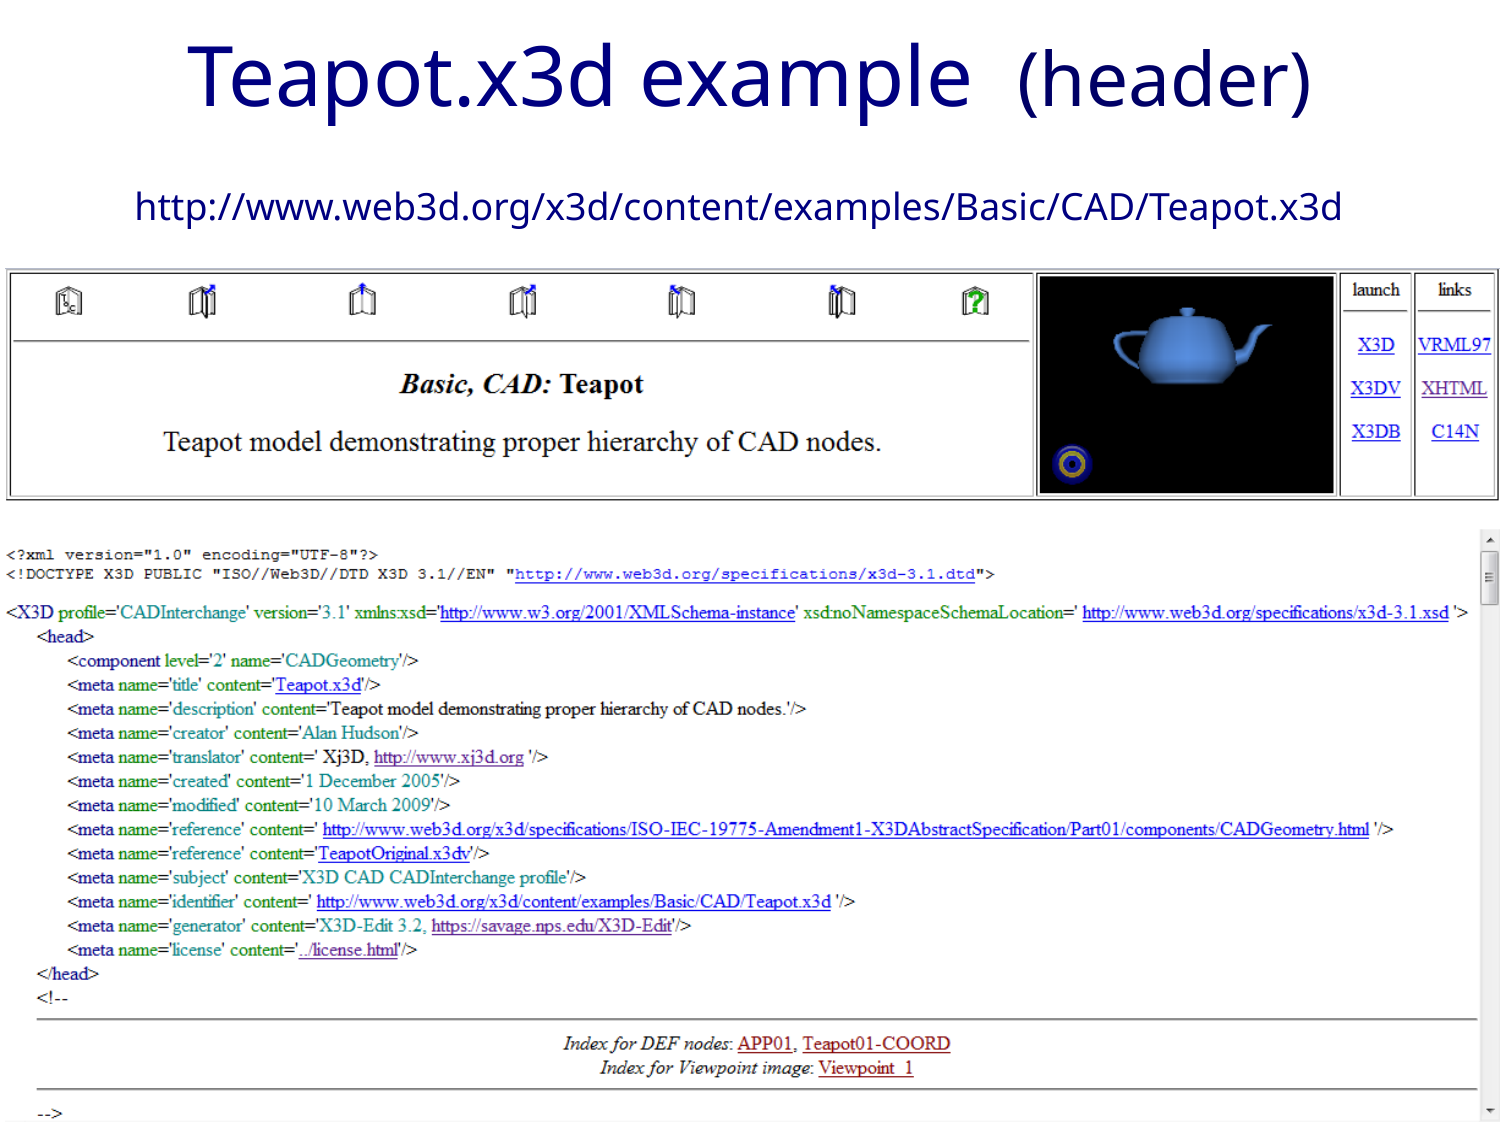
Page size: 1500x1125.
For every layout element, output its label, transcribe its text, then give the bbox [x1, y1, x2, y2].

picture [5, 268, 1500, 1122]
title Teapot.x3d example (header) http://www.web3d.org/x3d/content/examples/Basic/CAD/Teapot.x3d [112, 30, 1388, 232]
